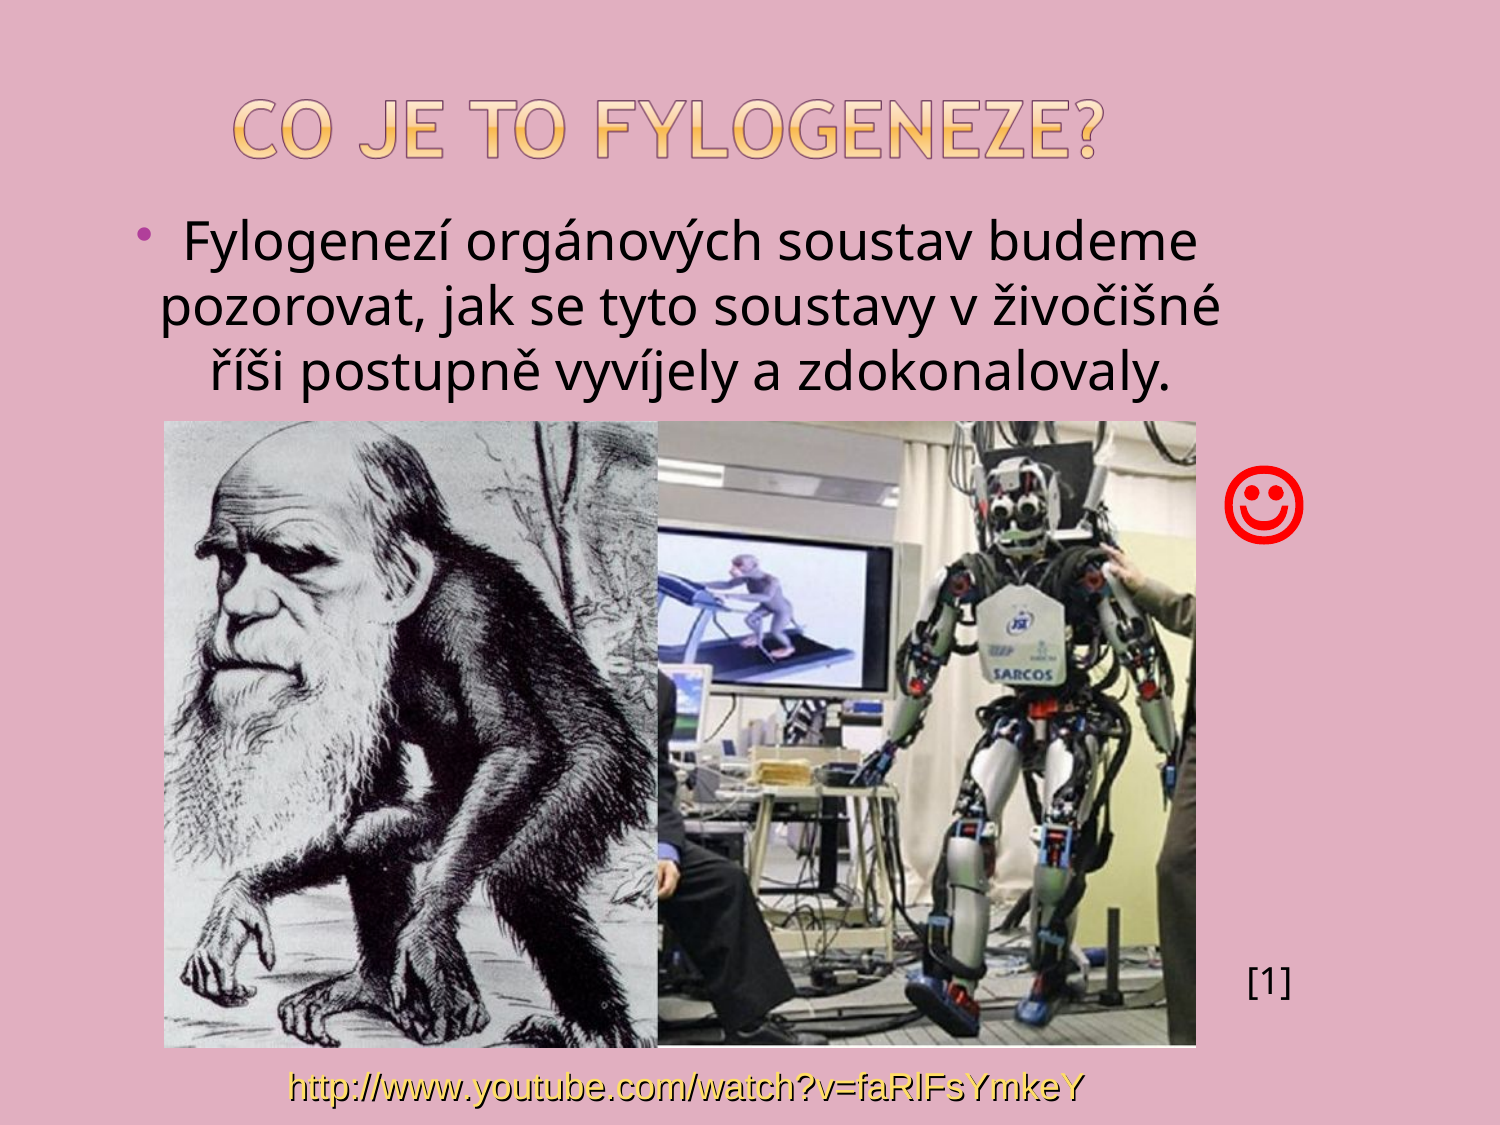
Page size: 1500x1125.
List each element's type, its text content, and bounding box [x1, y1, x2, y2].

text_box  [1207, 433, 1335, 569]
text_box http://www.youtube.com/watch?v=faRlFsYmkeY [210, 1054, 1172, 1116]
picture [164, 421, 1196, 1048]
list Fylogenezí orgánových soustav budeme pozorovat, jak se tyto soustavy v živočišné říši postupně vyvíjely a zdokonalovaly. [75, 199, 1263, 1060]
text_box [75, 22, 1264, 224]
text_box [1] [1231, 949, 1308, 1055]
